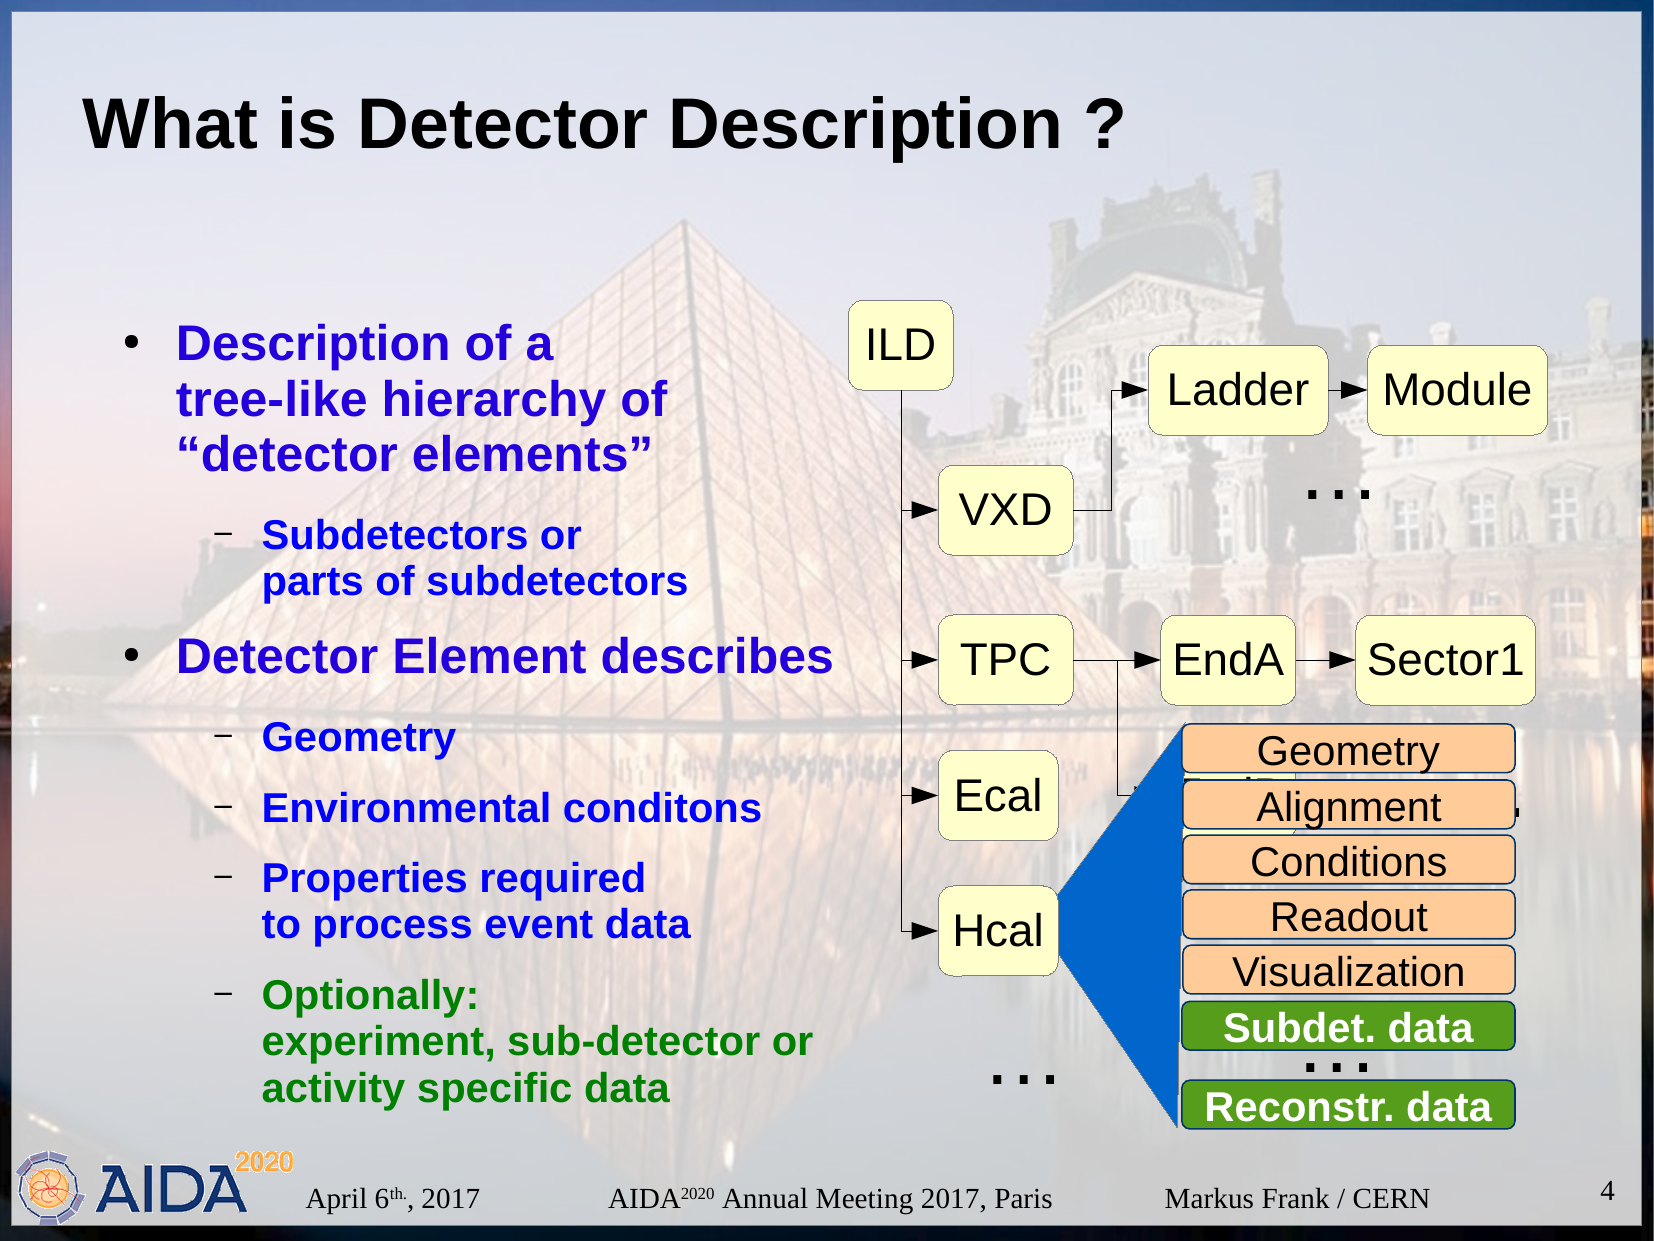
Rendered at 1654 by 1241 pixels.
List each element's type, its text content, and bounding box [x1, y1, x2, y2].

text_box … [1189, 773, 1303, 780]
text_box Subdet. data [1181, 1001, 1281, 1051]
text_box Ladder [1148, 345, 1329, 436]
text_box Readout [1182, 889, 1516, 939]
text_box Alignment [1308, 801, 1319, 818]
text_box Sector1 [1355, 615, 1536, 706]
text_box Reconstr. data [1181, 1080, 1516, 1129]
text_box … [1281, 990, 1395, 1099]
text_box Ecal [938, 750, 1059, 841]
text_box Conditions [1182, 835, 1516, 884]
text_box [1057, 722, 1186, 1128]
text_box Hcal [938, 885, 1059, 977]
text_box VXD [938, 465, 1074, 556]
text_box … [1189, 829, 1303, 835]
text_box … [1433, 735, 1547, 844]
text_box Visualization [1182, 945, 1516, 994]
text_box Module [1367, 345, 1548, 436]
list Description of a tree-like hierarchy of “detector elements” Subdetectors or parts of subdetectors Detector Element describes Geometry Environmental conditons Properties required to process event data Optionally: experiment, sub-detector or activity specific data [105, 315, 848, 1119]
text_box ILD [848, 300, 954, 391]
title What is Detector Description ? [82, 19, 1536, 227]
text_box Subdet. data [1395, 1001, 1516, 1051]
text_box Alignment [1182, 780, 1516, 829]
text_box … [1283, 417, 1397, 526]
text_box … [968, 1002, 1082, 1111]
text_box Geometry [1181, 723, 1516, 773]
text_box EndA [1160, 615, 1296, 706]
text_box TPC [938, 614, 1074, 706]
picture [0, 0, 1654, 1241]
